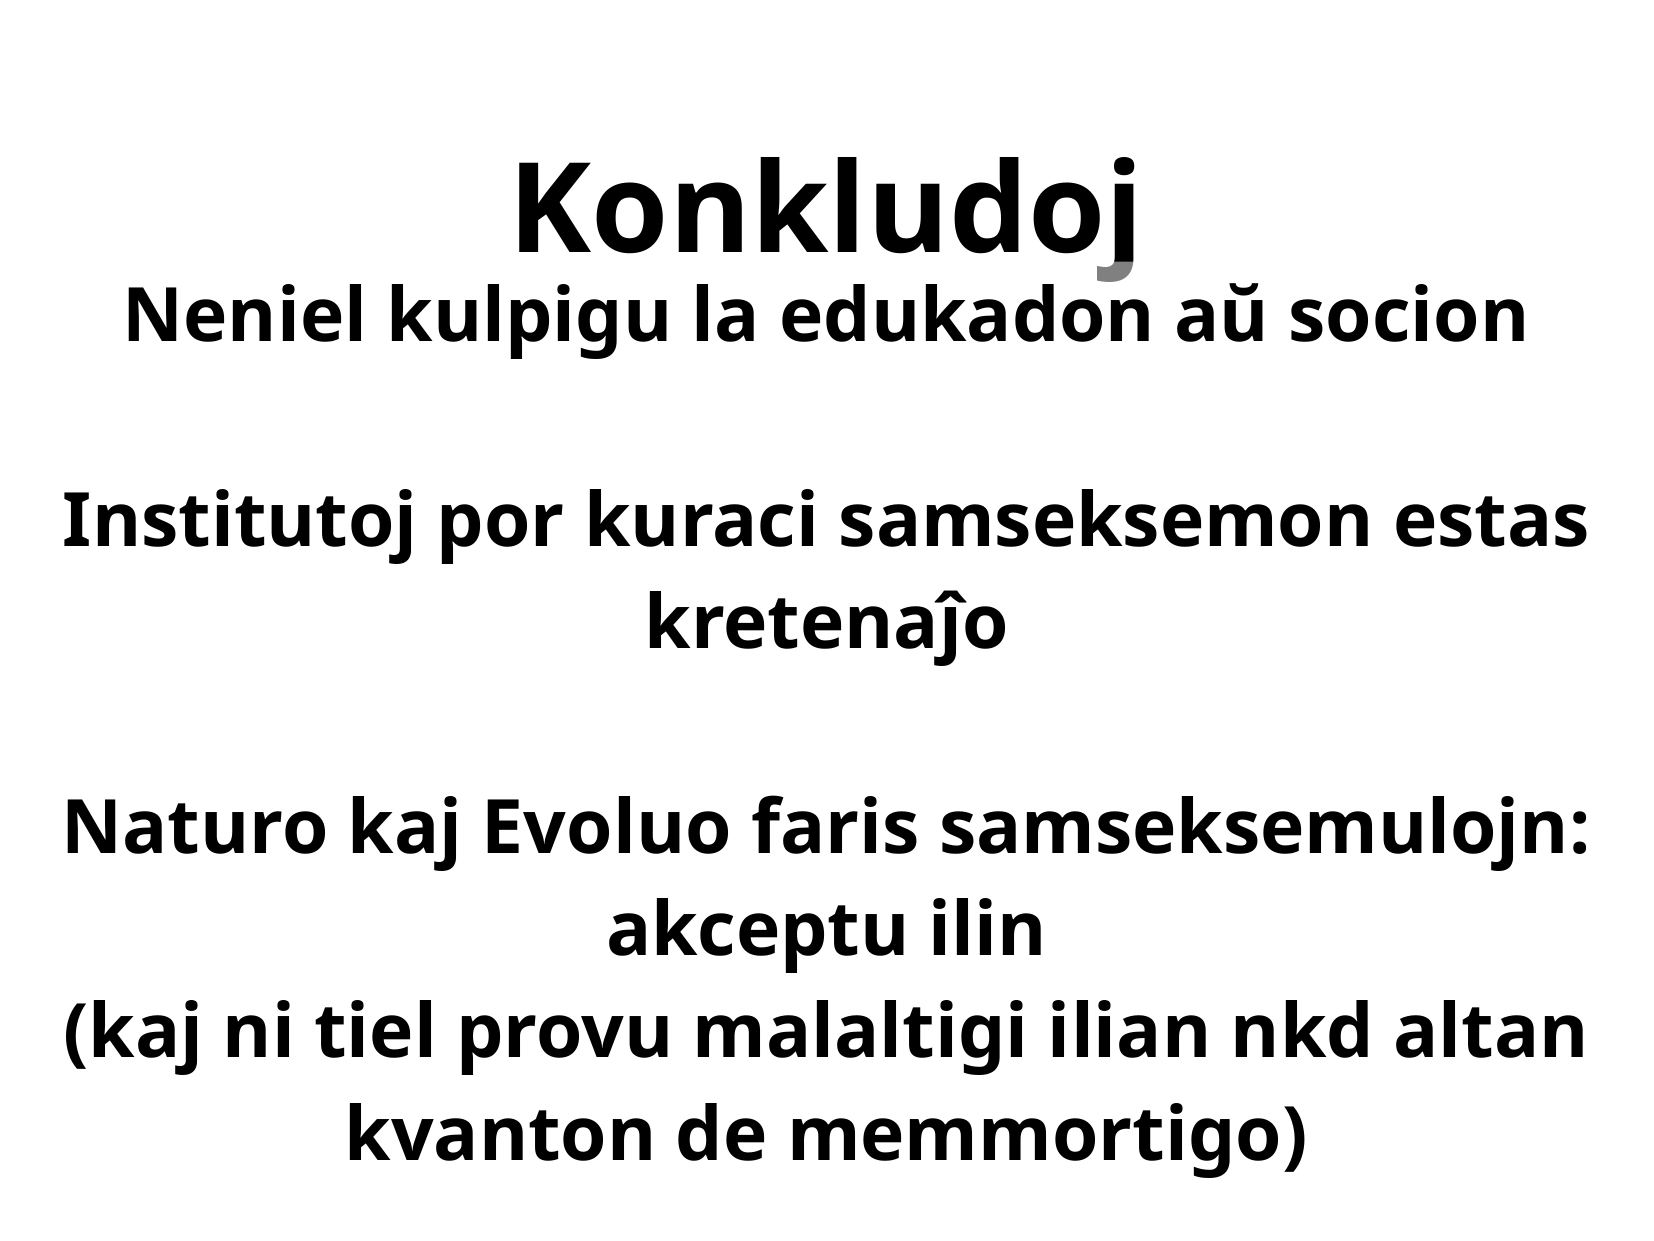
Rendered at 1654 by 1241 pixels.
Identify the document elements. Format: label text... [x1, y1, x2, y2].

text_box Neniel kulpigu la edukadon aŭ socion Institutoj por kuraci samseksemon estas kretenaĵo Naturo kaj Evoluo faris samseksemulojn: akceptu ilin (kaj ni tiel provu malaltigi ilian nkd altan kvanton de memmortigo) [0, 327, 1654, 1241]
title Konkludoj [82, 53, 1571, 261]
